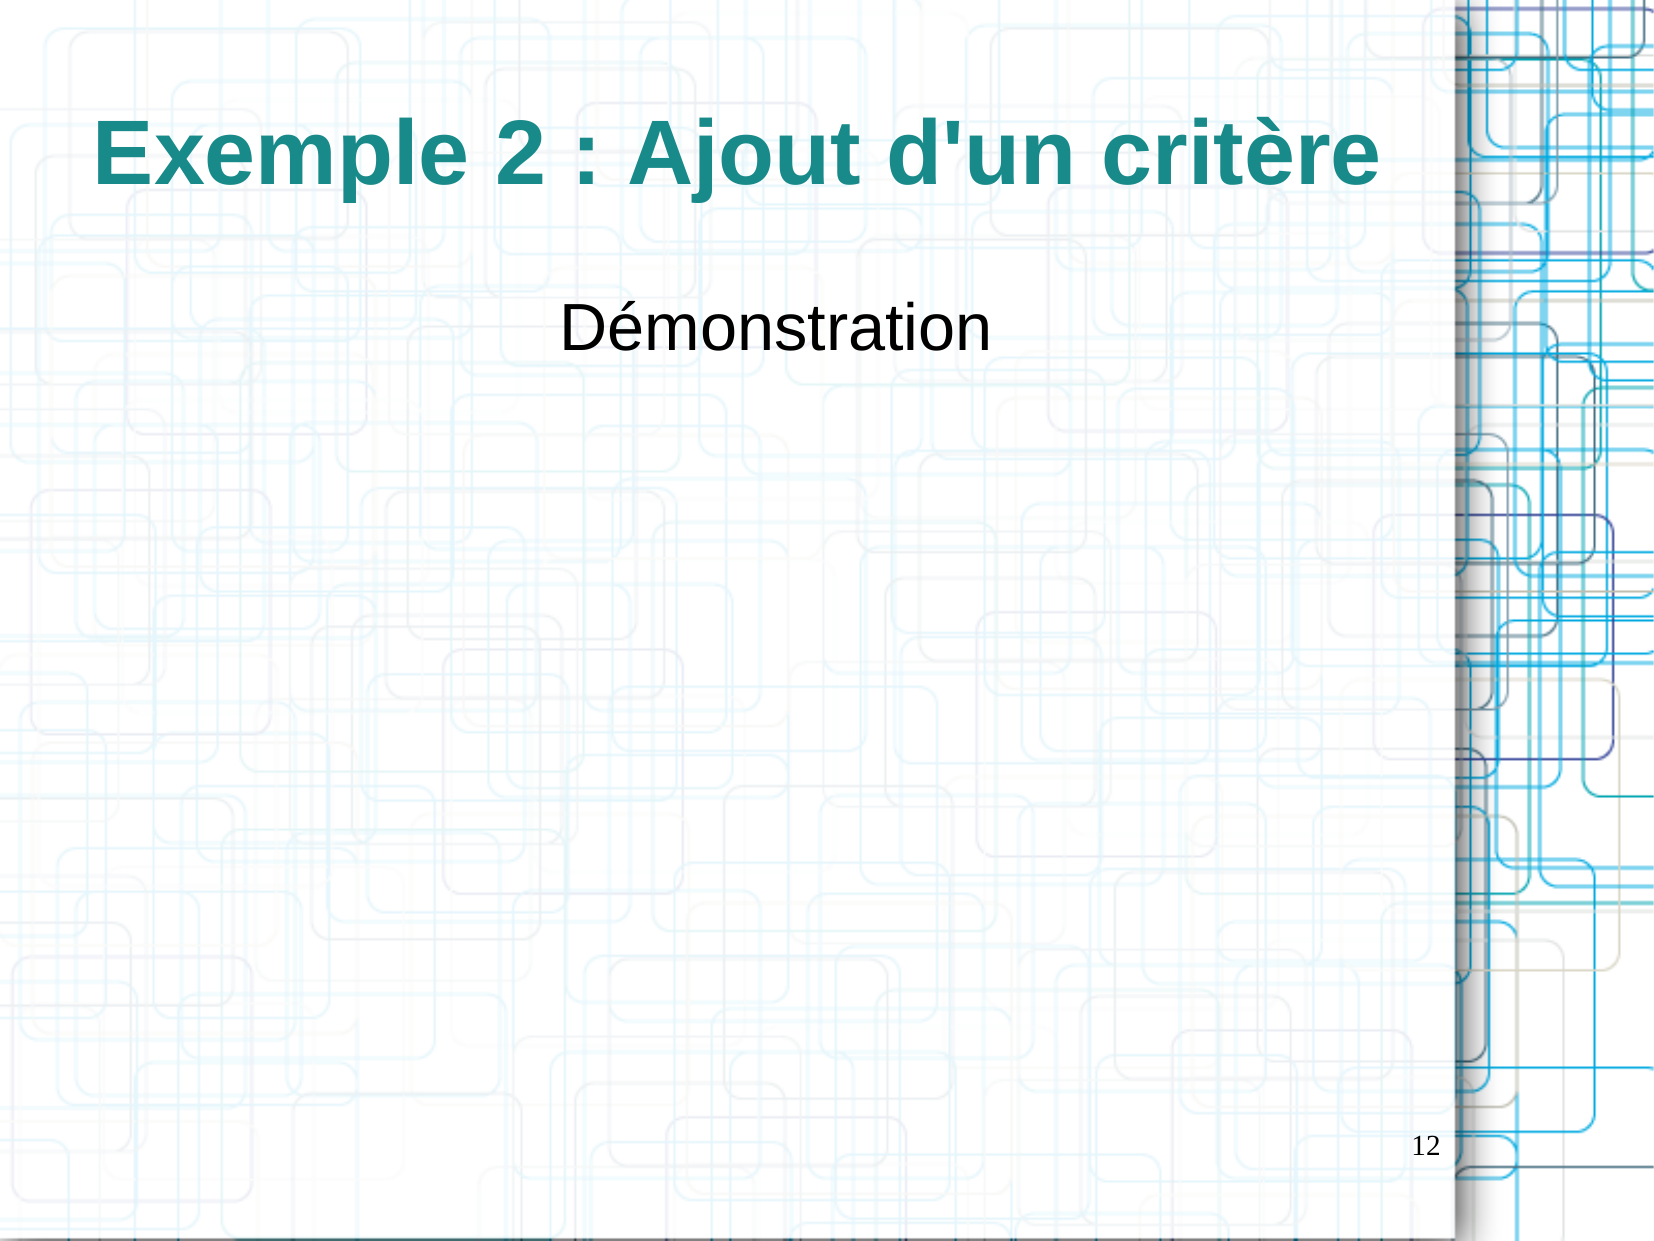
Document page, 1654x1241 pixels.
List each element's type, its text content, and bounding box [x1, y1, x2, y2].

title Exemple 2 : Ajout d'un critère [59, 49, 1418, 257]
picture [0, 0, 1654, 1241]
list Démonstration [82, 290, 1418, 995]
